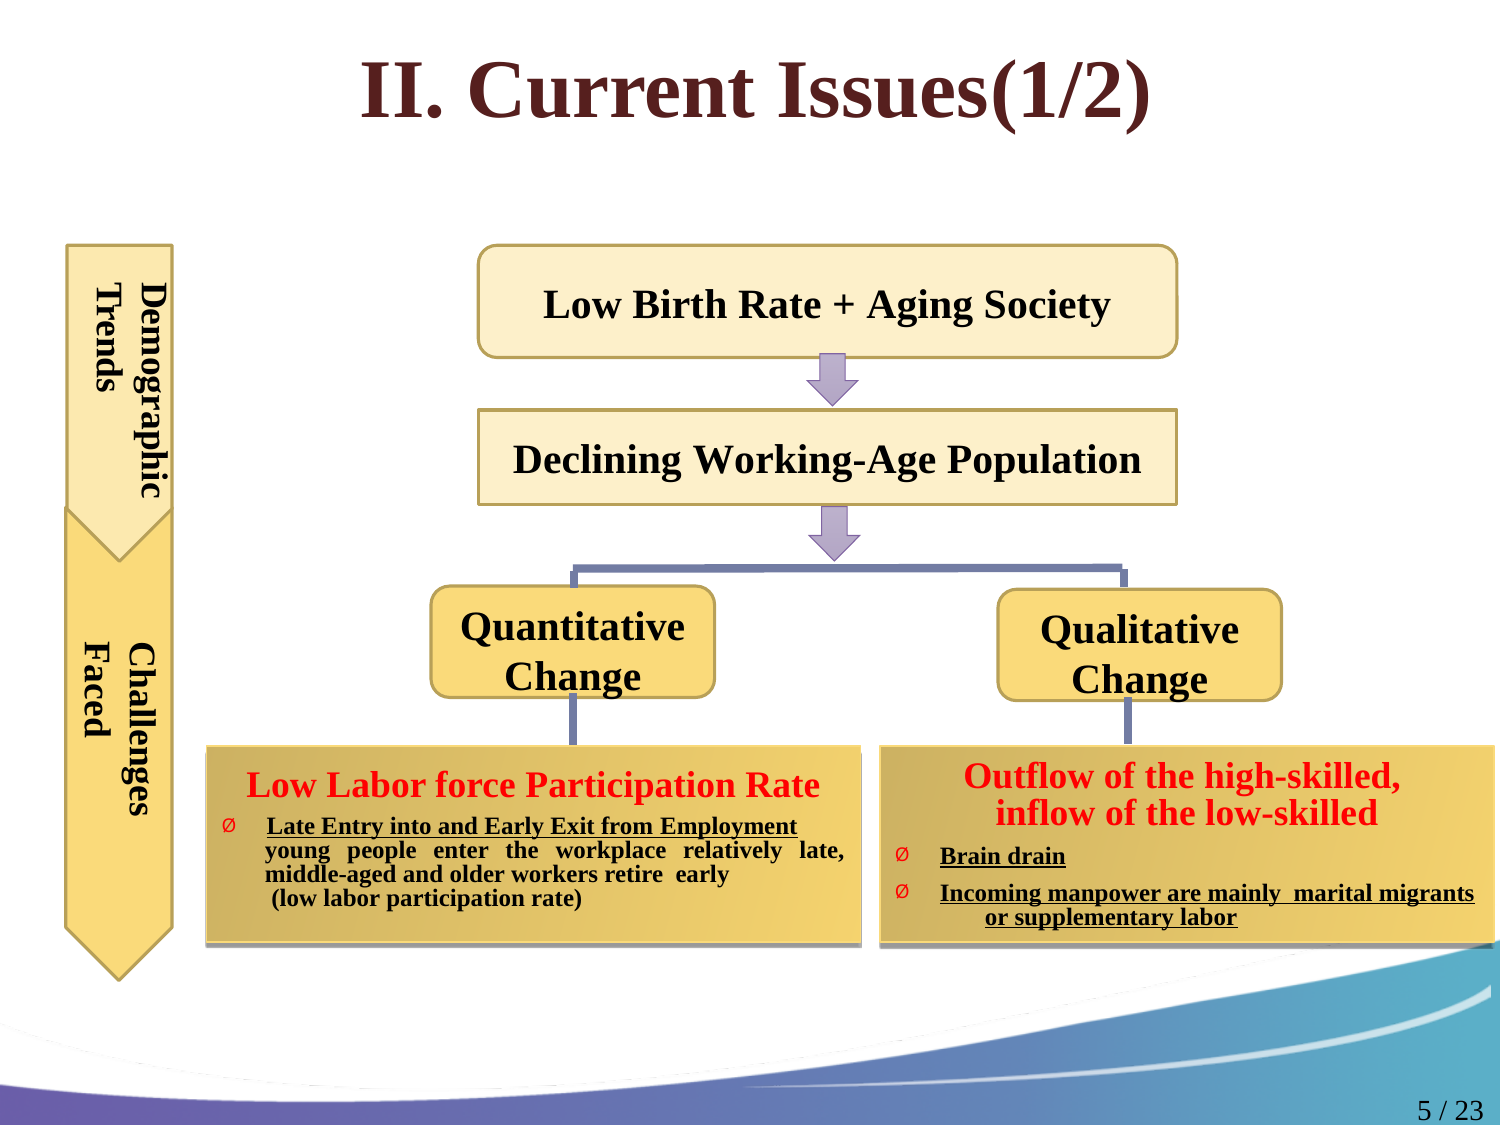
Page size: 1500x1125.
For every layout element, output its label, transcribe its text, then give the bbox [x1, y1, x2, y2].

text_box Low Labor force Participation Rate Late Entry into and Early Exit from Employment young people enter the workplace relatively late, middle-aged and older workers retire early (low labor participation rate) [206, 745, 861, 943]
text_box Low Birth Rate + Aging Society [478, 245, 1177, 358]
text_box [809, 506, 860, 561]
text_box Demographic Trends [65, 267, 187, 541]
text_box Quantitative Change [430, 586, 715, 698]
text_box Outflow of the high-skilled, inflow of the low-skilled Brain drain Incoming manpower are mainly marital migrants or supplementary labor [879, 745, 1495, 943]
text_box [65, 915, 173, 981]
text_box Challenges Faced [53, 626, 175, 915]
text_box [807, 353, 858, 406]
text_box [65, 541, 173, 626]
text_box Qualitative Change [997, 589, 1282, 701]
text_box II. Current Issues(1/2) [5, 8, 1500, 160]
text_box [66, 245, 173, 267]
text_box Declining Working-Age Population [478, 410, 1177, 505]
